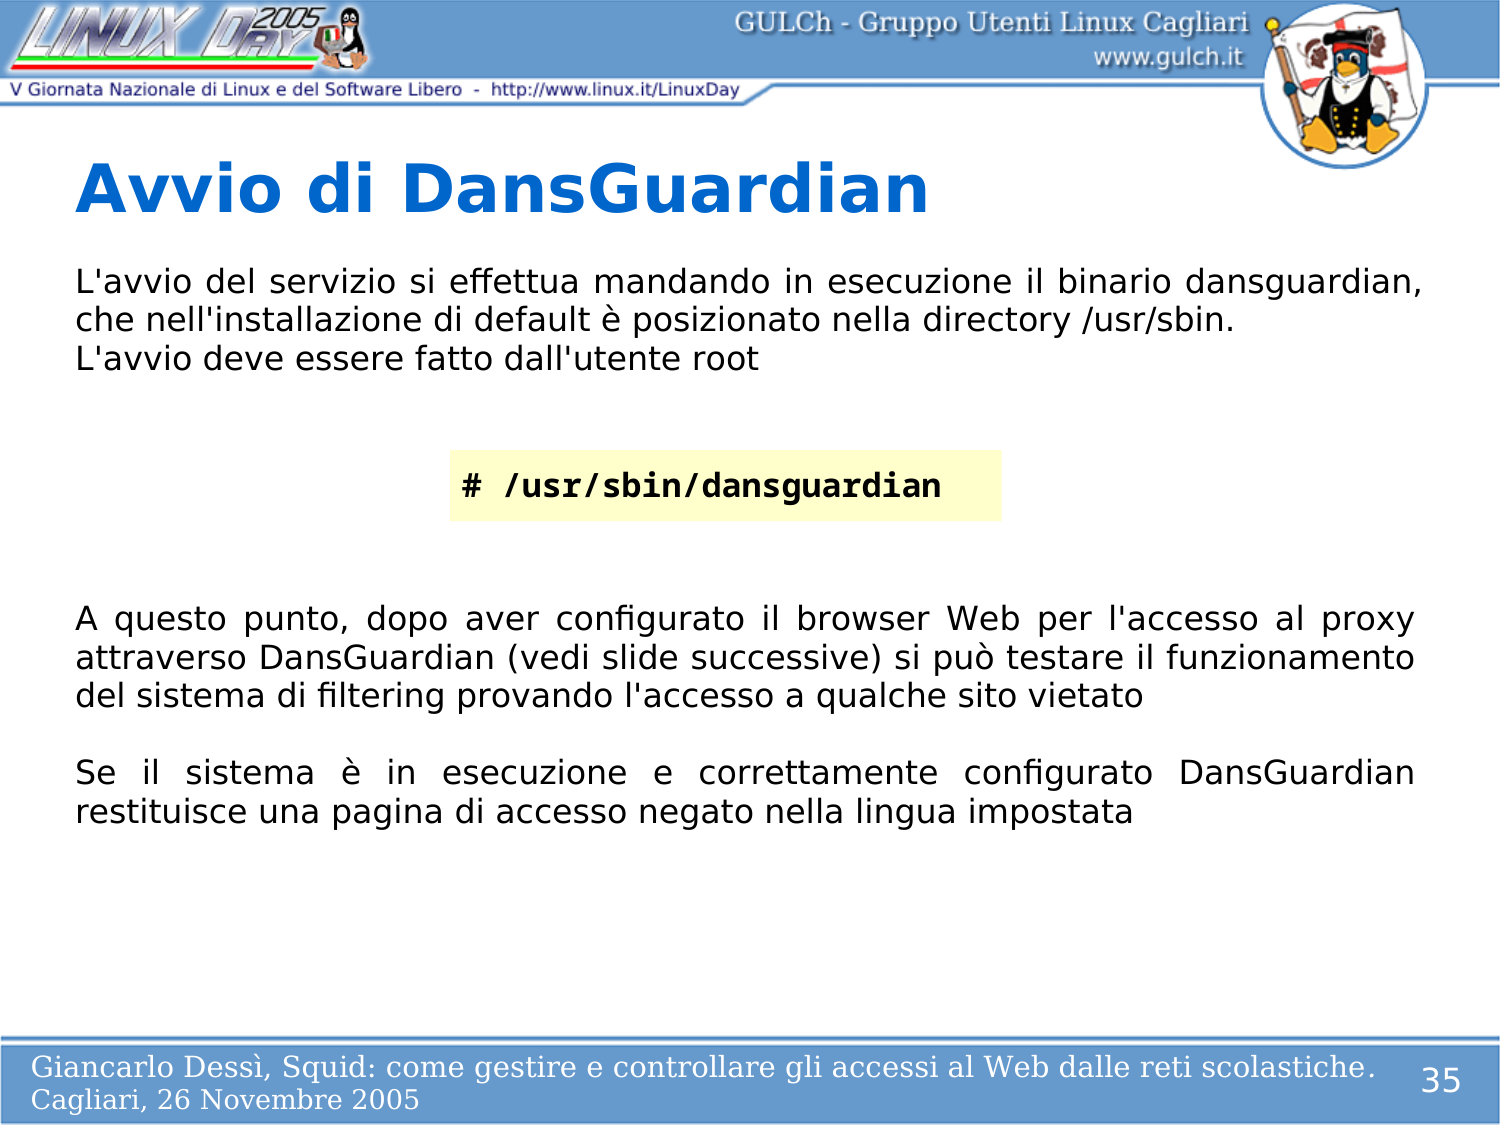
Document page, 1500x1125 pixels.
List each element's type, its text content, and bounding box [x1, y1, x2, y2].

text_box A questo punto, dopo aver configurato il browser Web per l'accesso al proxy attraverso DansGuardian (vedi slide successive) si può testare il funzionamento del sistema di filtering provando l'accesso a qualche sito vietato Se il sistema è in esecuzione e correttamente configurato DansGuardian restituisce una pagina di accesso negato nella lingua impostata [75, 600, 1426, 832]
text_box L'avvio del servizio si effettua mandando in esecuzione il binario dansguardian, che nell'installazione di default è posizionato nella directory /usr/sbin. L'avvio deve essere fatto dall'utente root [75, 262, 1426, 379]
picture [0, 0, 1500, 1125]
text_box Avvio di DansGuardian [75, 150, 931, 229]
text_box # /usr/sbin/dansguardian [450, 450, 1002, 522]
